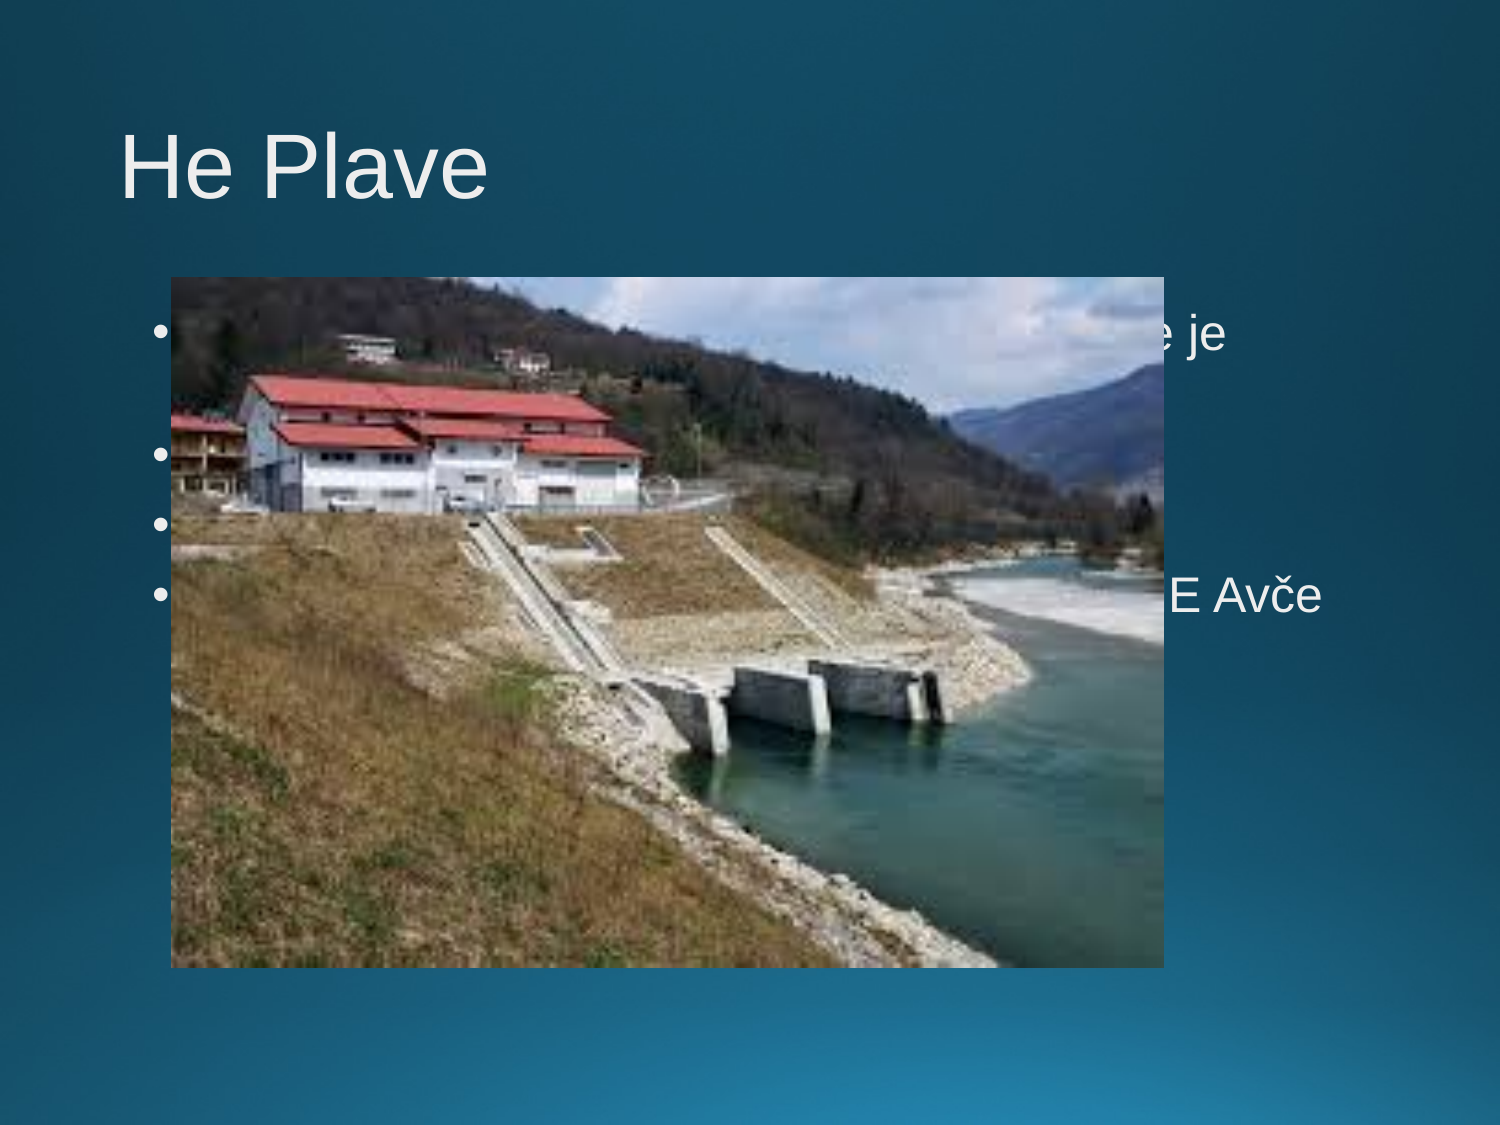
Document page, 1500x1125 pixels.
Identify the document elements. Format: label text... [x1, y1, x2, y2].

list Leta 1936 se je začela gradit leta 1940 pa se je končala. Deluje z močjo 15MW. Ima 2 kaplanovi turbini. Ta HE skupaj z Palve 2,HE Ajba in črpalno HE Avče izkoriščajo vodni bazen za pregrado Ajba . [137, 299, 1397, 1014]
title He Plave [103, 59, 1397, 278]
picture [0, 0, 1500, 1125]
